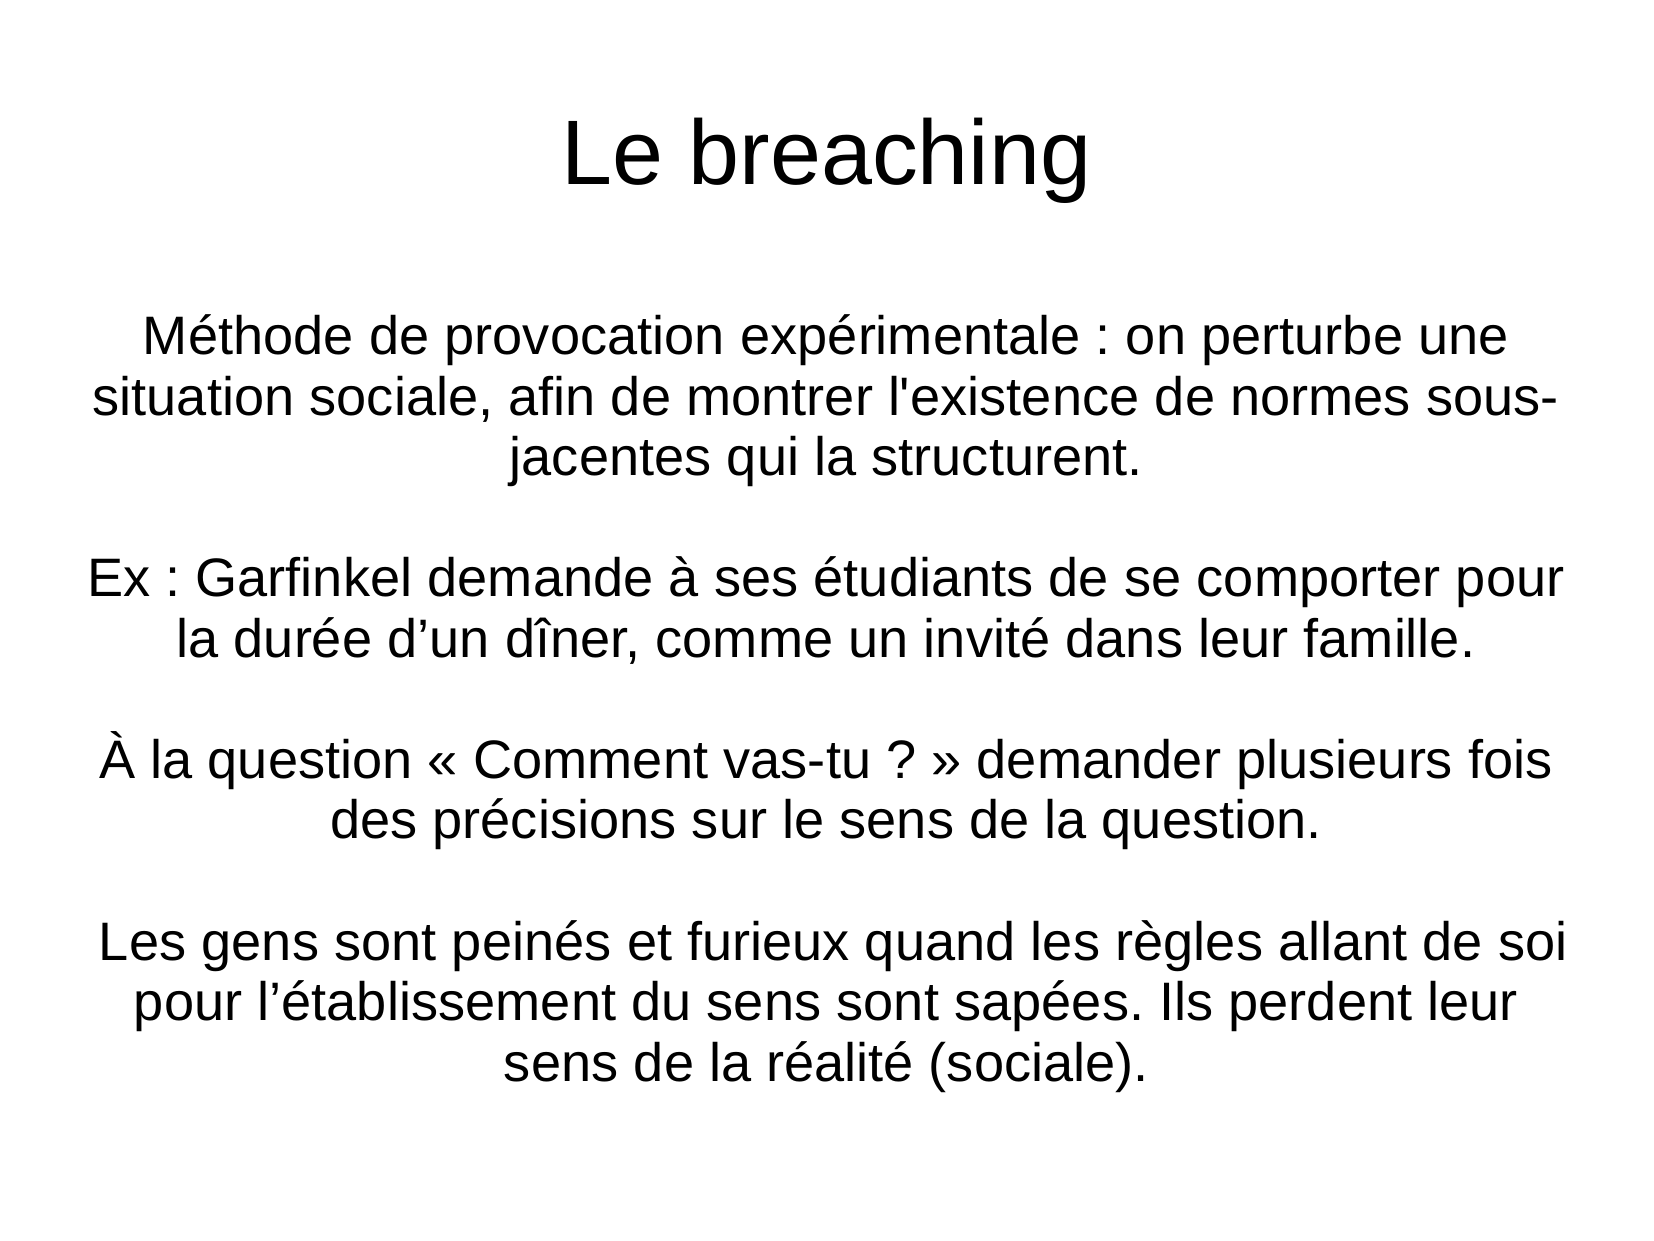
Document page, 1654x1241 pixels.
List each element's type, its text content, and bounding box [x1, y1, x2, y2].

subtitle Méthode de provocation expérimentale : on perturbe une situation sociale, afin de montrer l'existence de normes sous-jacentes qui la structurent. Ex : Garfinkel demande à ses étudiants de se comporter pour la durée d’un dîner, comme un invité dans leur famille. À la question « Comment vas-tu ? » demander plusieurs fois des précisions sur le sens de la question. Les gens sont peinés et furieux quand les règles allant de soi pour l’établissement du sens sont sapées. Ils perdent leur sens de la réalité (sociale). [82, 297, 1571, 1102]
title Le breaching [82, 56, 1571, 250]
